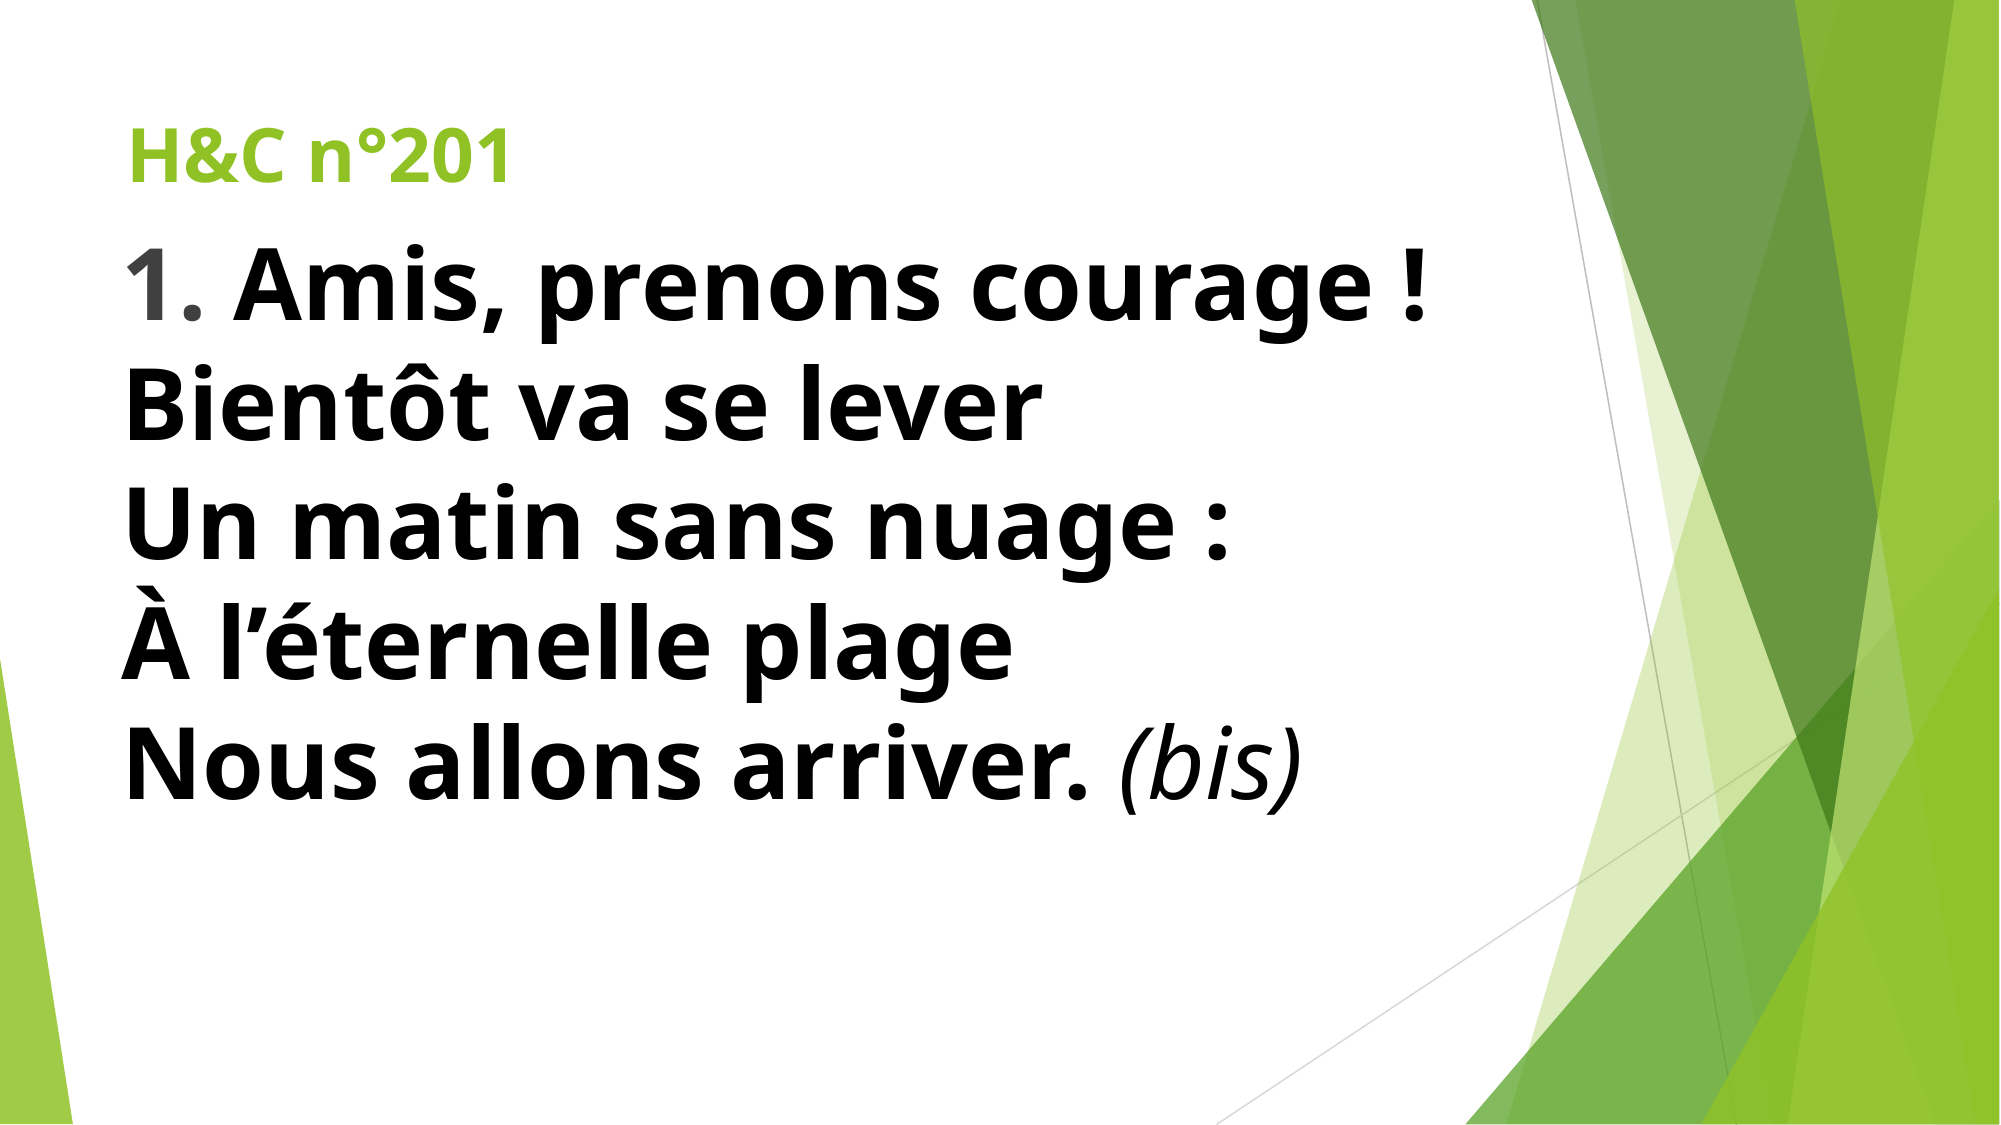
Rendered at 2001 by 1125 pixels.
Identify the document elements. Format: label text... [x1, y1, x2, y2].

text_box H&C n°201 [111, 99, 1522, 212]
text_box 1. Amis, prenons courage ! Bientôt va se lever Un matin sans nuage : À l’éternelle plage Nous allons arriver. (bis) [106, 212, 1961, 1074]
